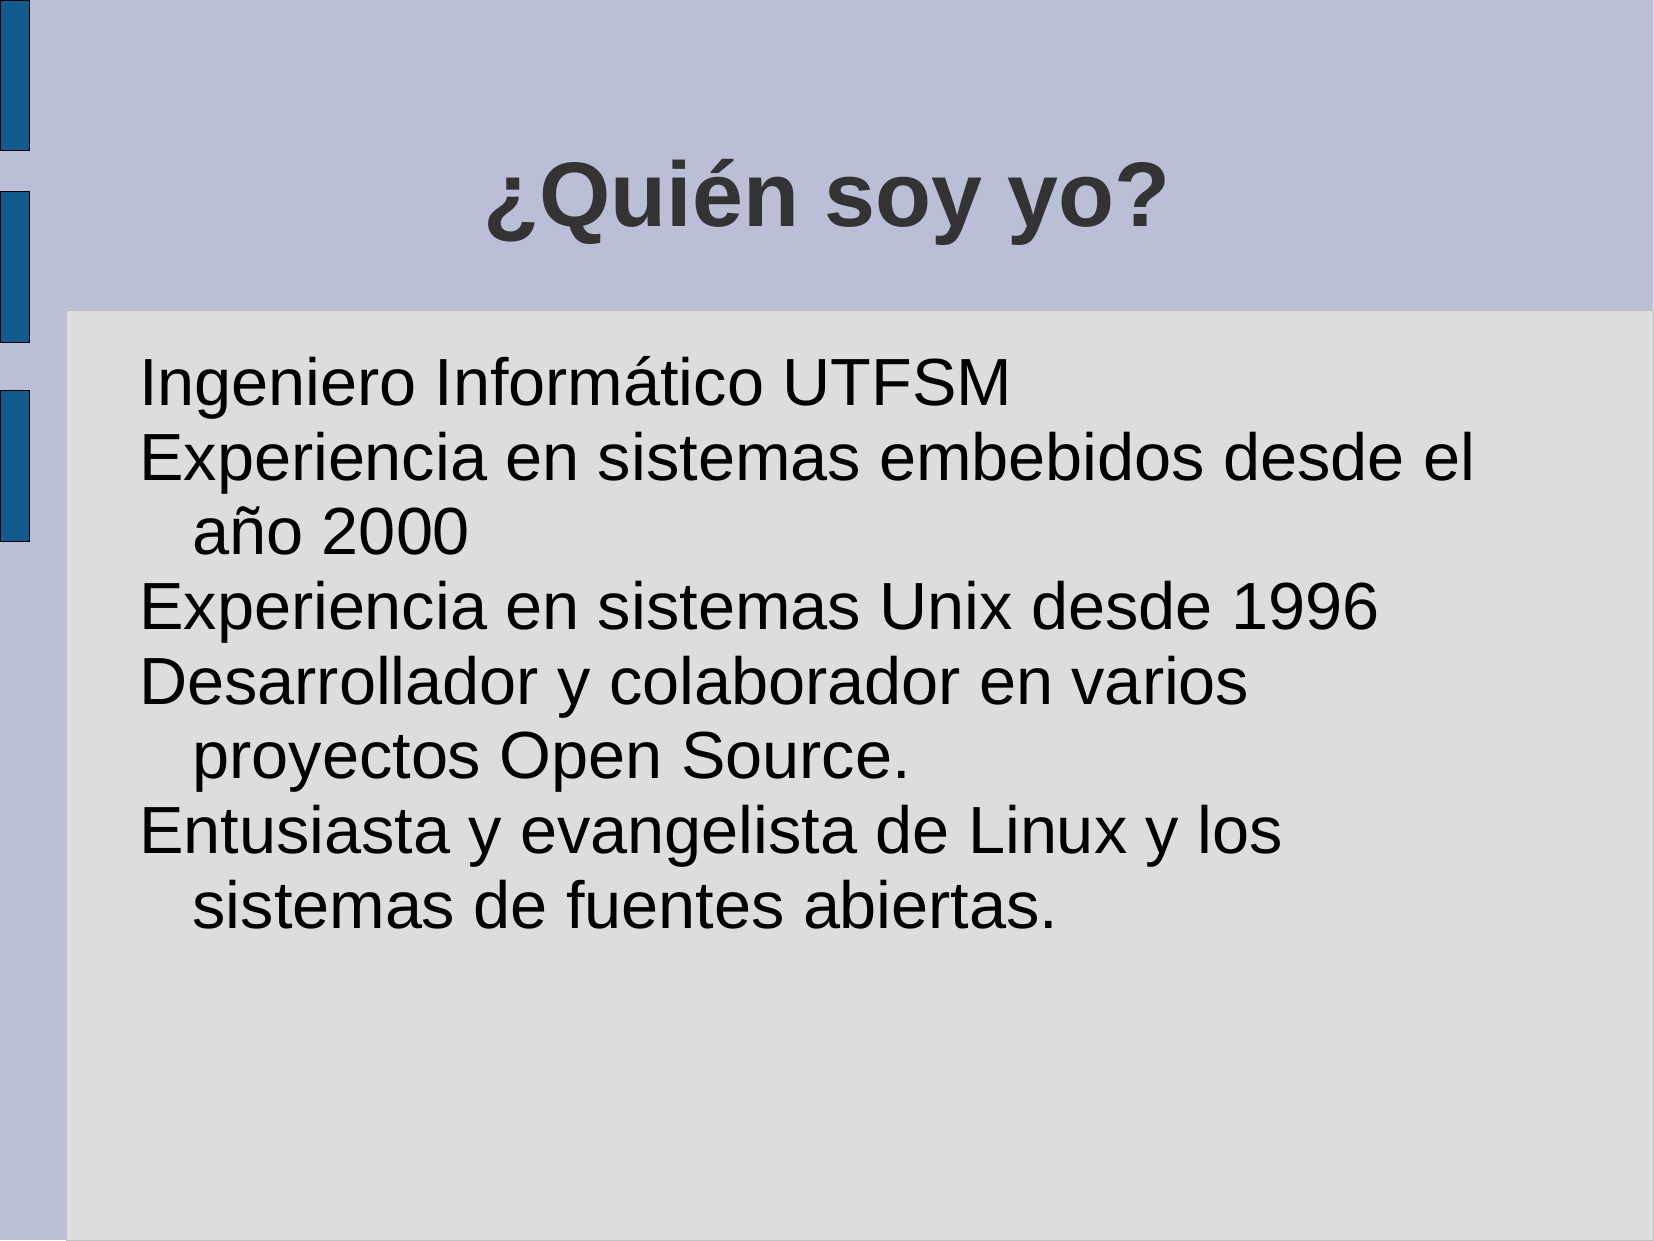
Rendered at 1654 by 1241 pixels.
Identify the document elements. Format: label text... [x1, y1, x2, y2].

list Ingeniero Informático UTFSM Experiencia en sistemas embebidos desde el año 2000 Experiencia en sistemas Unix desde 1996 Desarrollador y colaborador en varios proyectos Open Source. Entusiasta y evangelista de Linux y los sistemas de fuentes abiertas. [121, 344, 1534, 1127]
title ¿Quién soy yo? [121, 91, 1534, 299]
